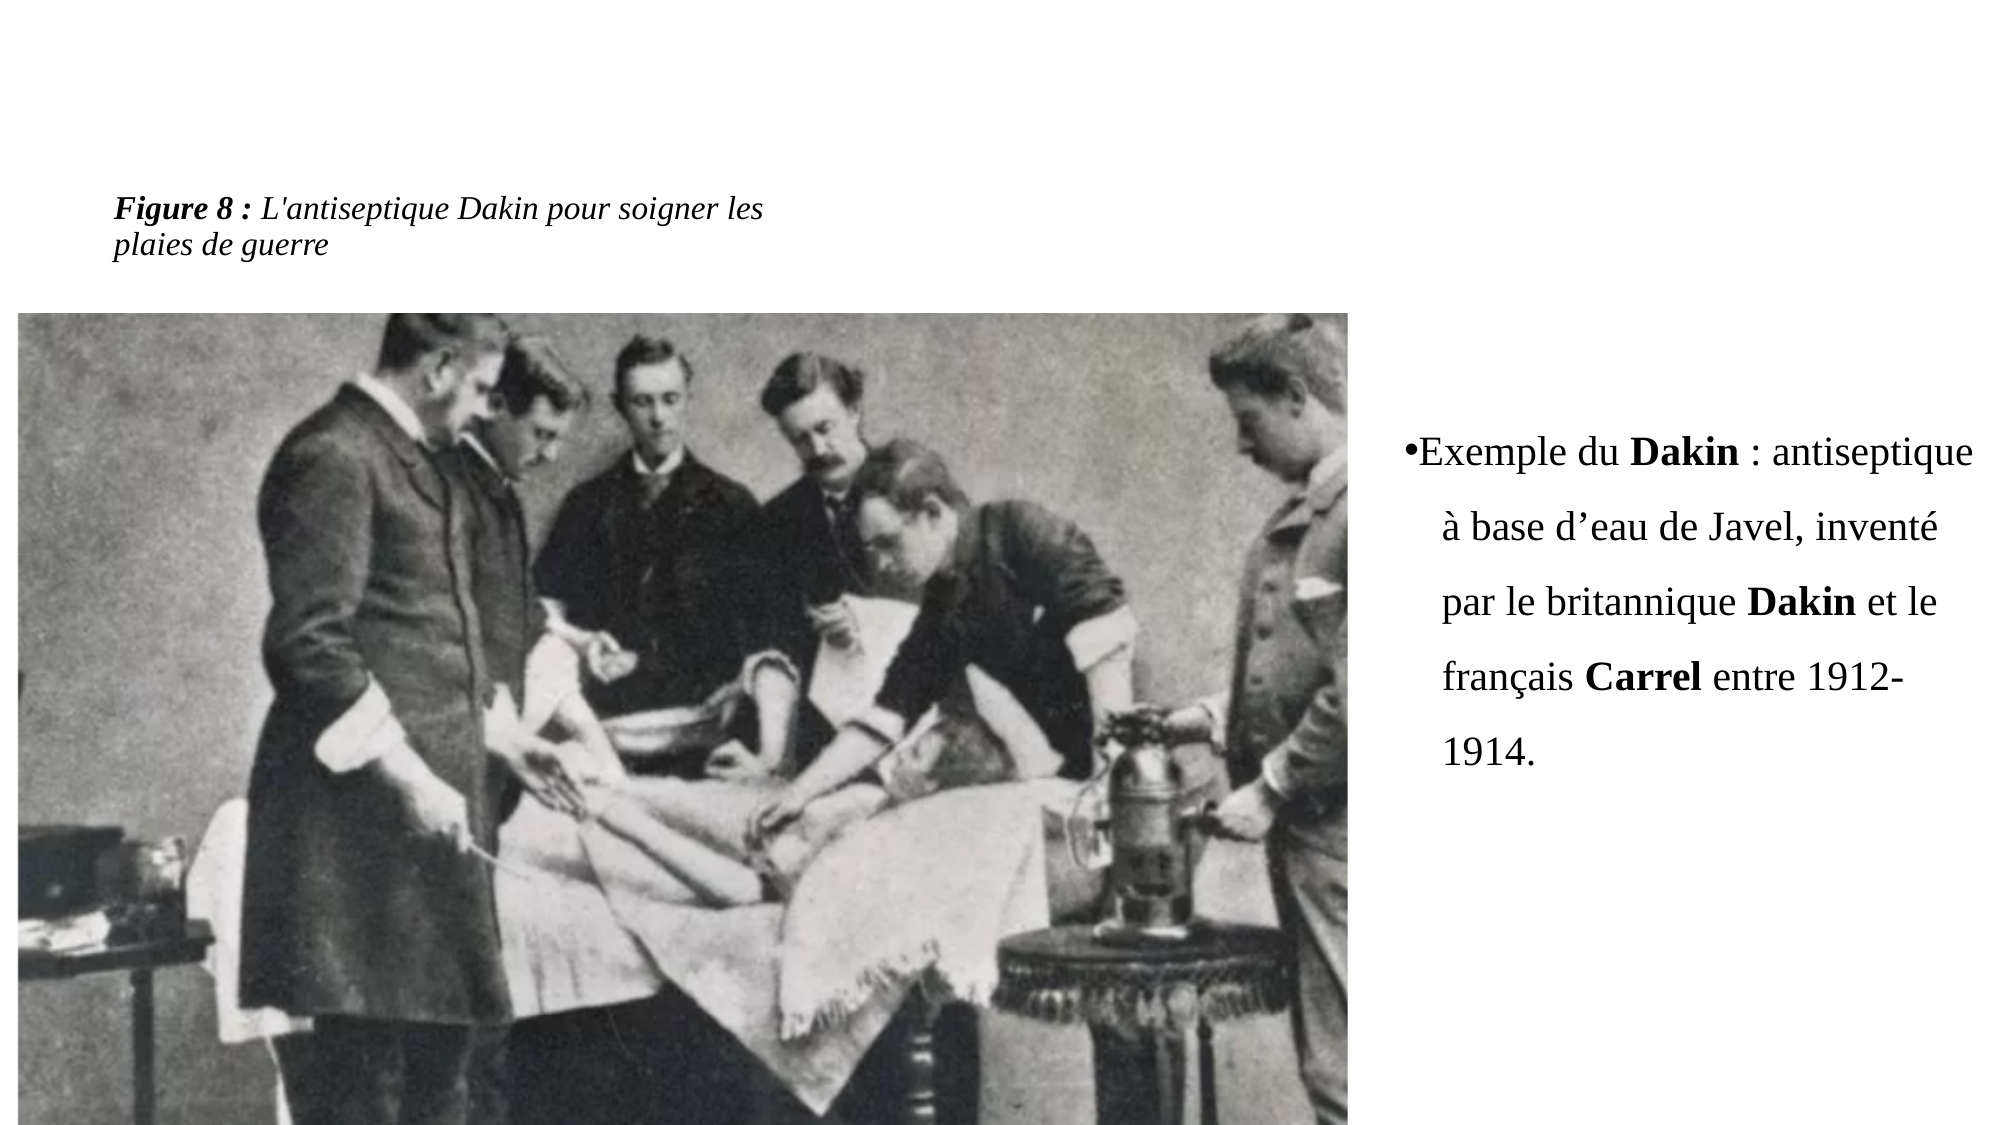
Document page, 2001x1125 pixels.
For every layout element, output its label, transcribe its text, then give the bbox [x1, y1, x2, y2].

picture [0, 313, 1348, 1125]
list Exemple du Dakin : antiseptique à base d’eau de Javel, inventé par le britannique Dakin et le français Carrel entre 1912-1914. [1389, 391, 2000, 1048]
title Figure 8 : L'antiseptique Dakin pour soigner les plaies de guerre [98, 183, 868, 275]
